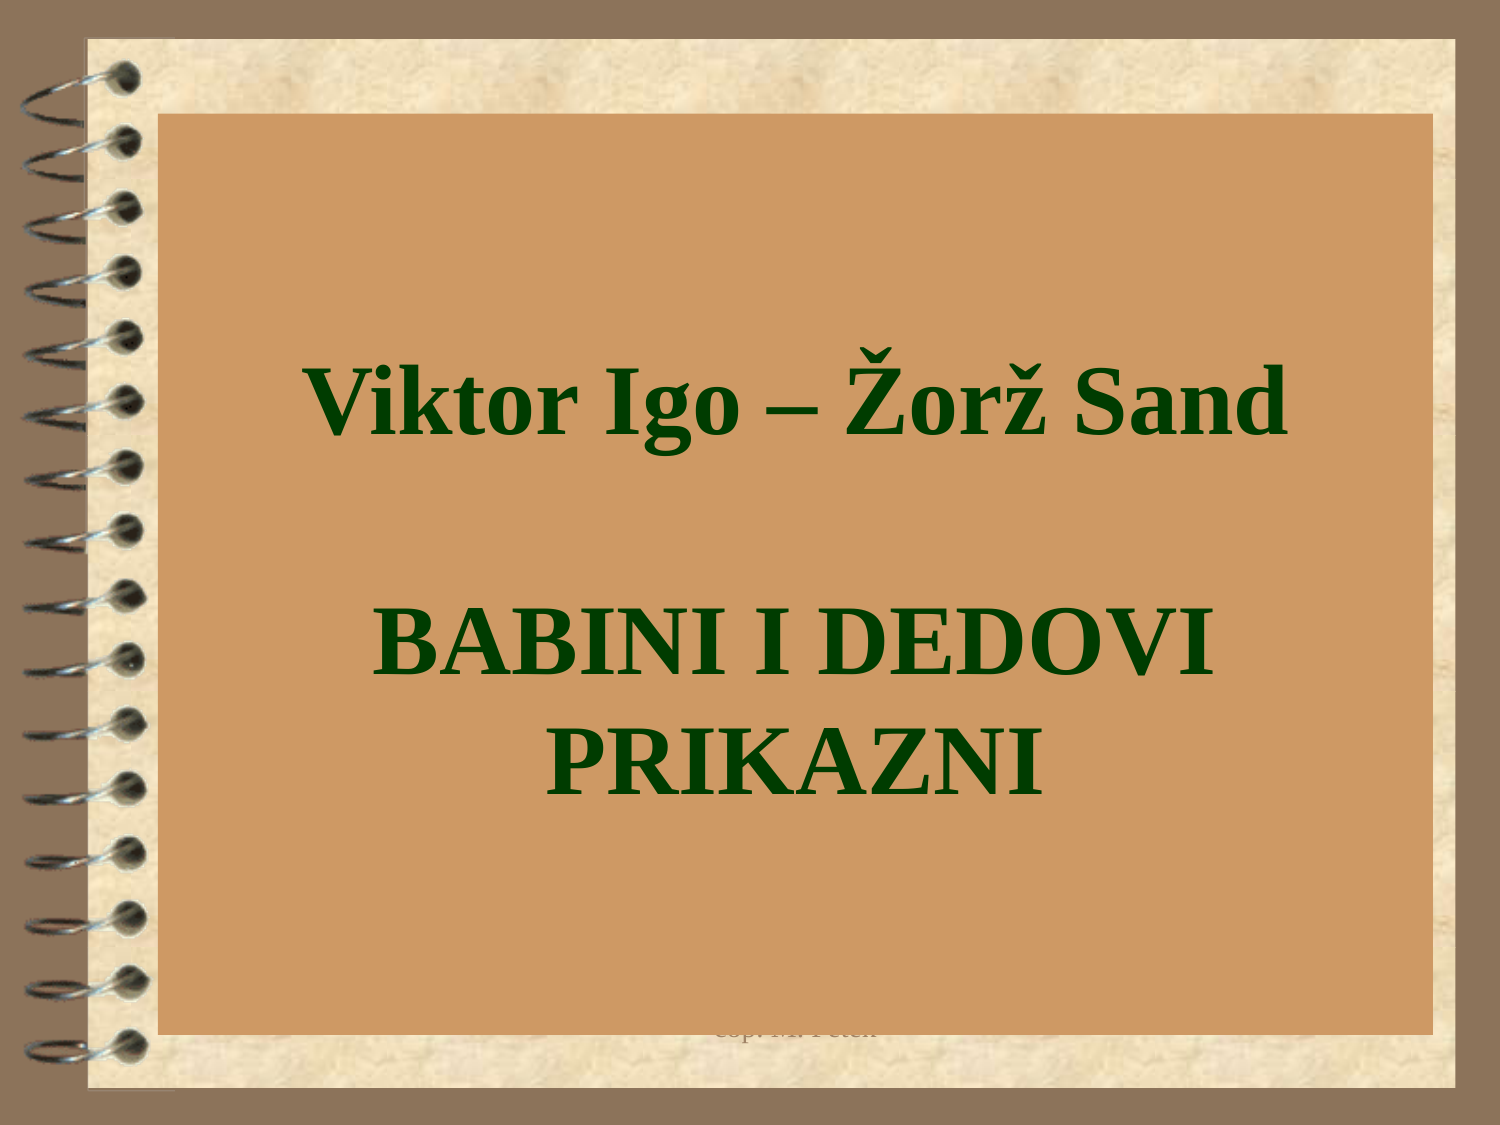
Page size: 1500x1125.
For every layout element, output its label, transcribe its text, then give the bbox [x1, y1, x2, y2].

picture [0, 0, 1456, 1125]
title Viktor Igo – Žorž Sand BABINI I DEDOVI PRIKAZNI [157, 113, 1433, 1035]
